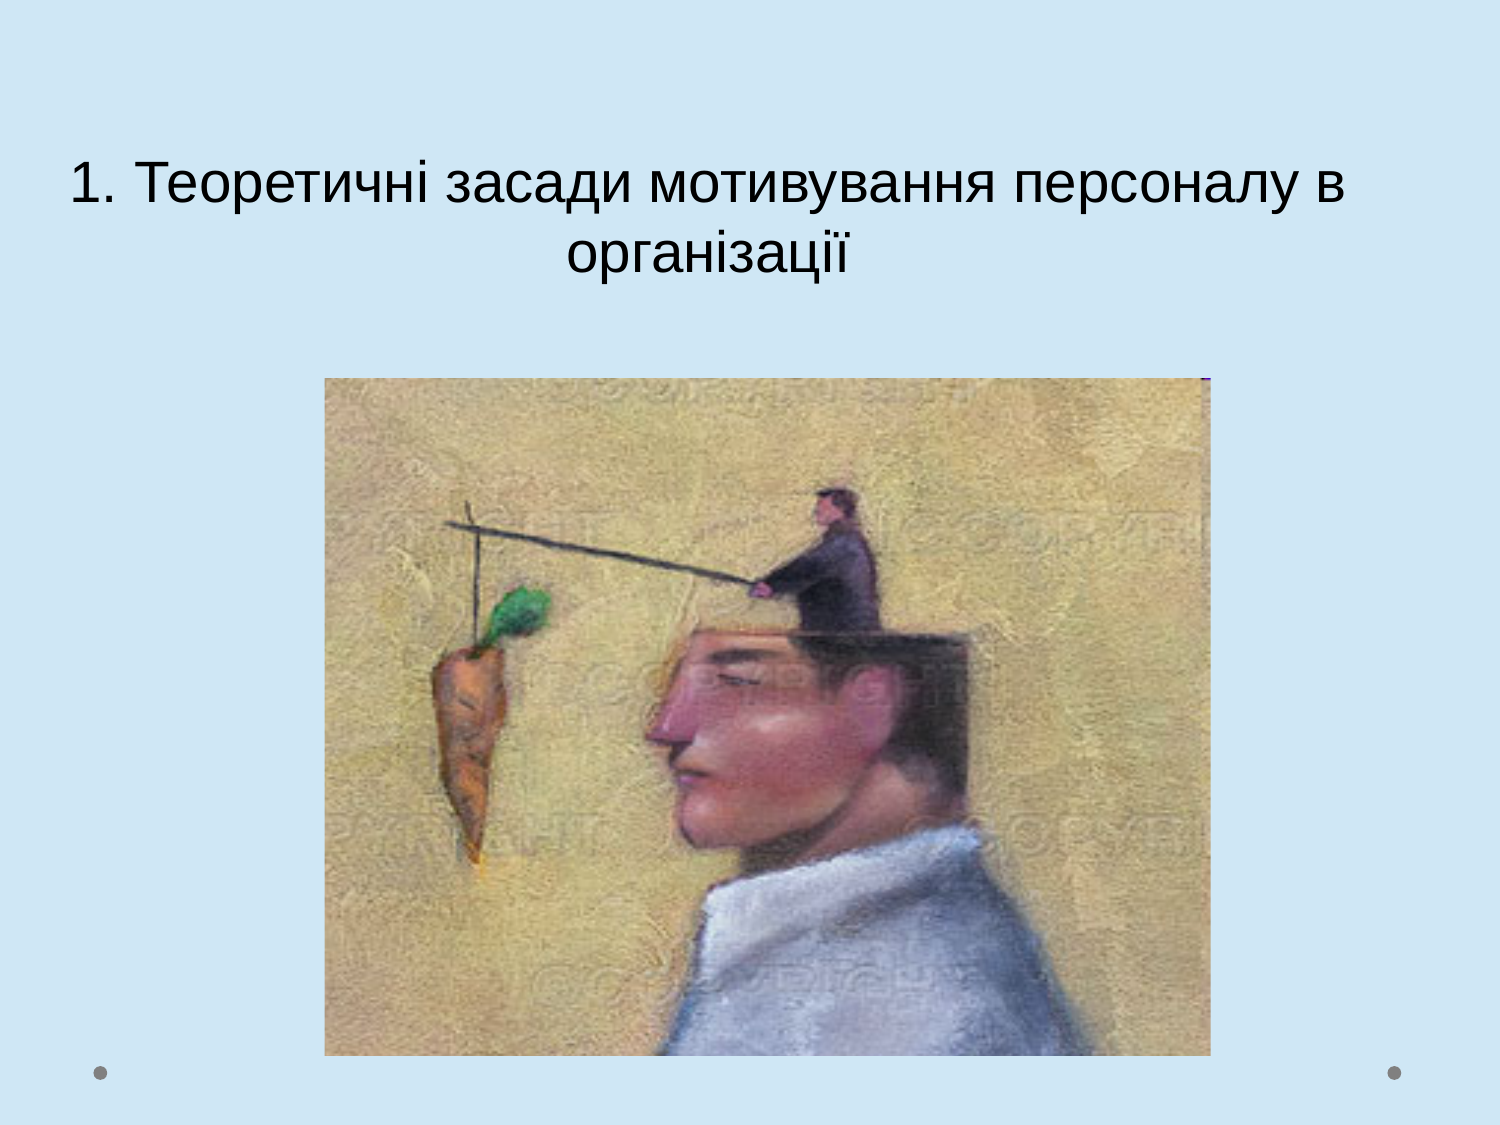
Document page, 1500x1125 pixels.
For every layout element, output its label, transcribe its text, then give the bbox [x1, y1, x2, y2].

picture [324, 402, 1211, 1056]
text_box 1. Теоретичні засади мотивування персоналу в організації [41, 137, 1376, 402]
